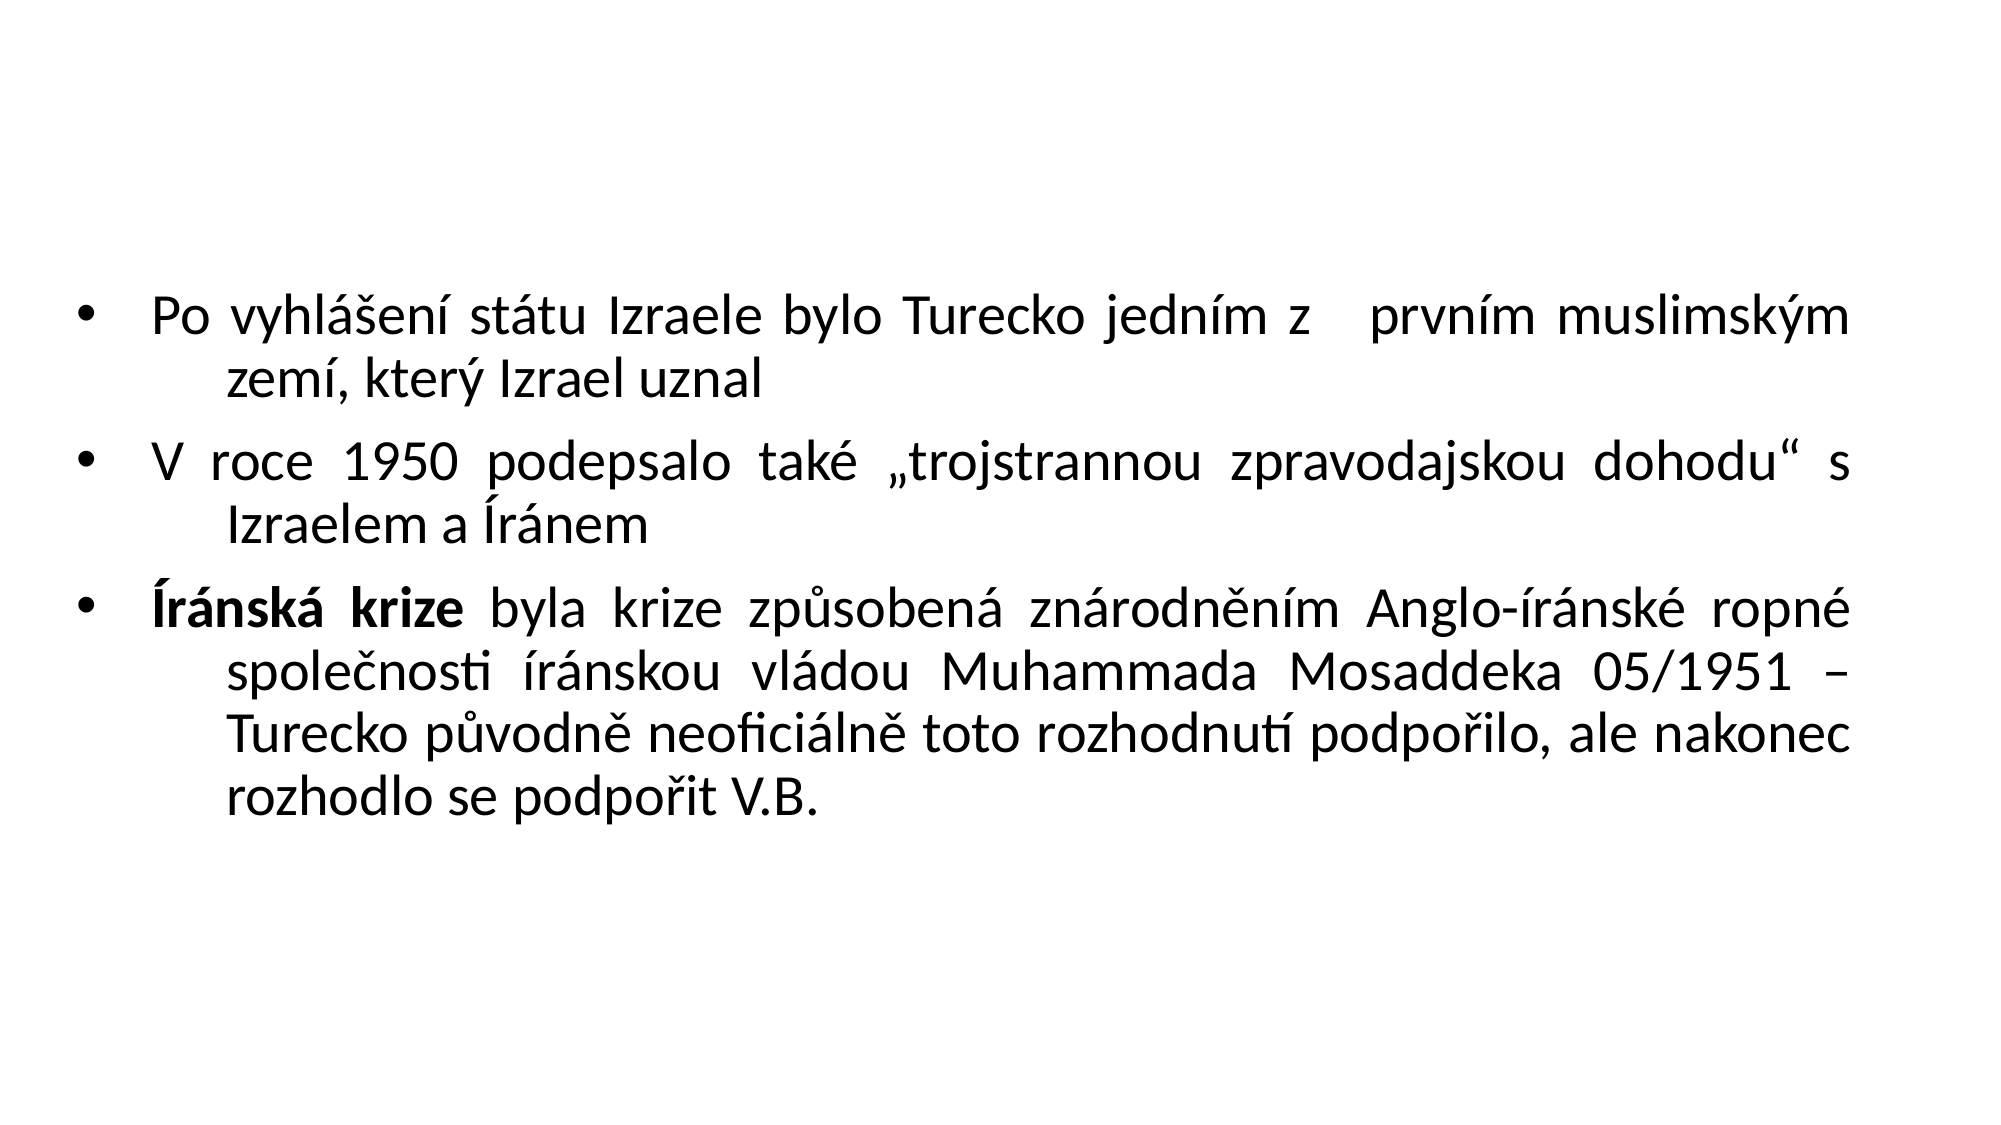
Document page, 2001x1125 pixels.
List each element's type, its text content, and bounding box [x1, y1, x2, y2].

list Po vyhlášení státu Izraele bylo Turecko jedním z prvním muslimským zemí, který Izrael uznal V roce 1950 podepsalo také „trojstrannou zpravodajskou dohodu“ s Izraelem a Íránem Íránská krize byla krize způsobená znárodněním Anglo-íránské ropné společnosti íránskou vládou Muhammada Mosaddeka 05/1951 – Turecko původně neoficiálně toto rozhodnutí podpořilo, ale nakonec rozhodlo se podpořit V.B. [60, 276, 1868, 1118]
